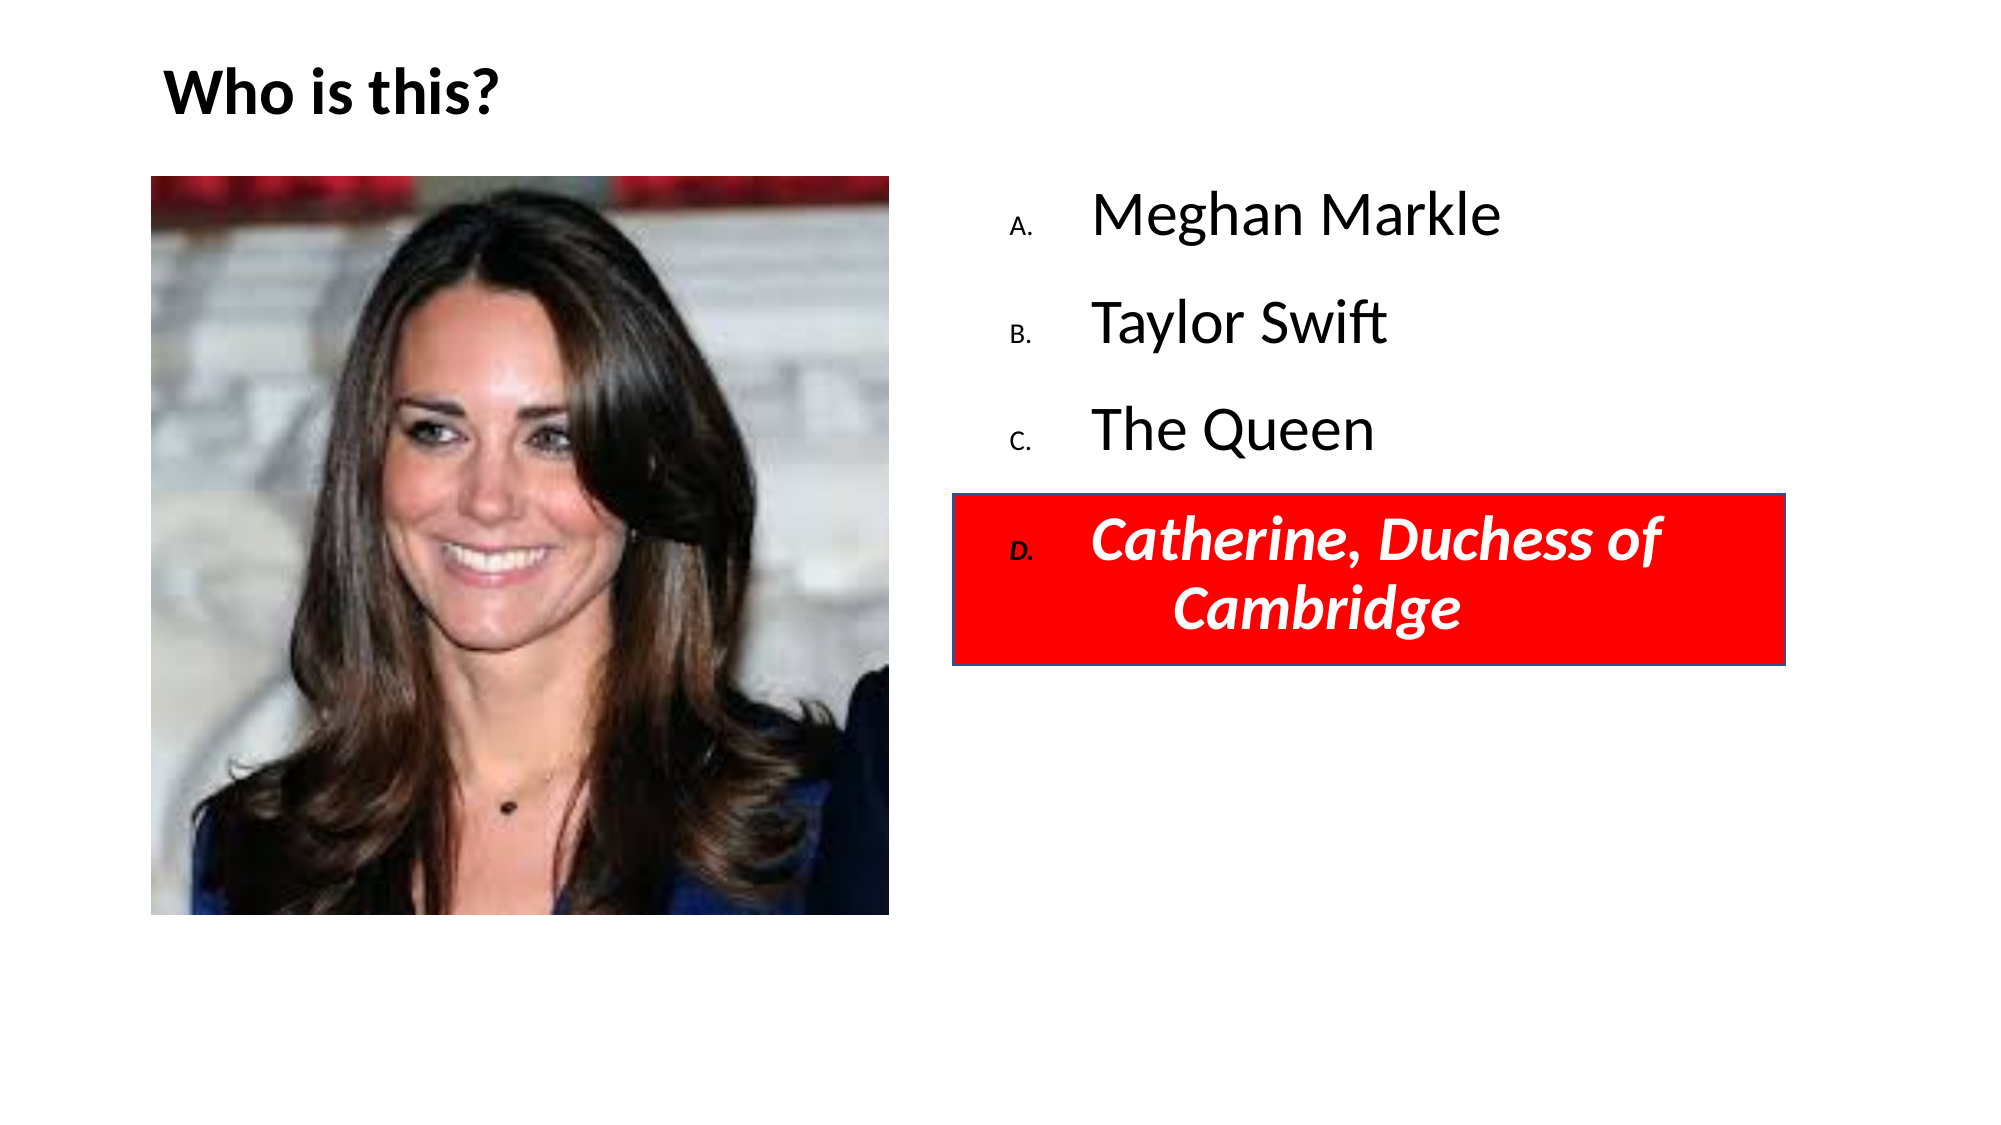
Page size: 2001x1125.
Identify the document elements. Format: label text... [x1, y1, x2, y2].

list Taylor Swift [953, 268, 1932, 375]
text_box Who is this? [149, 41, 518, 136]
picture [151, 176, 889, 915]
list The Queen [953, 375, 1932, 485]
list Meghan Markle [953, 160, 1932, 268]
list Catherine, Duchess of Cambridge [953, 485, 1932, 693]
